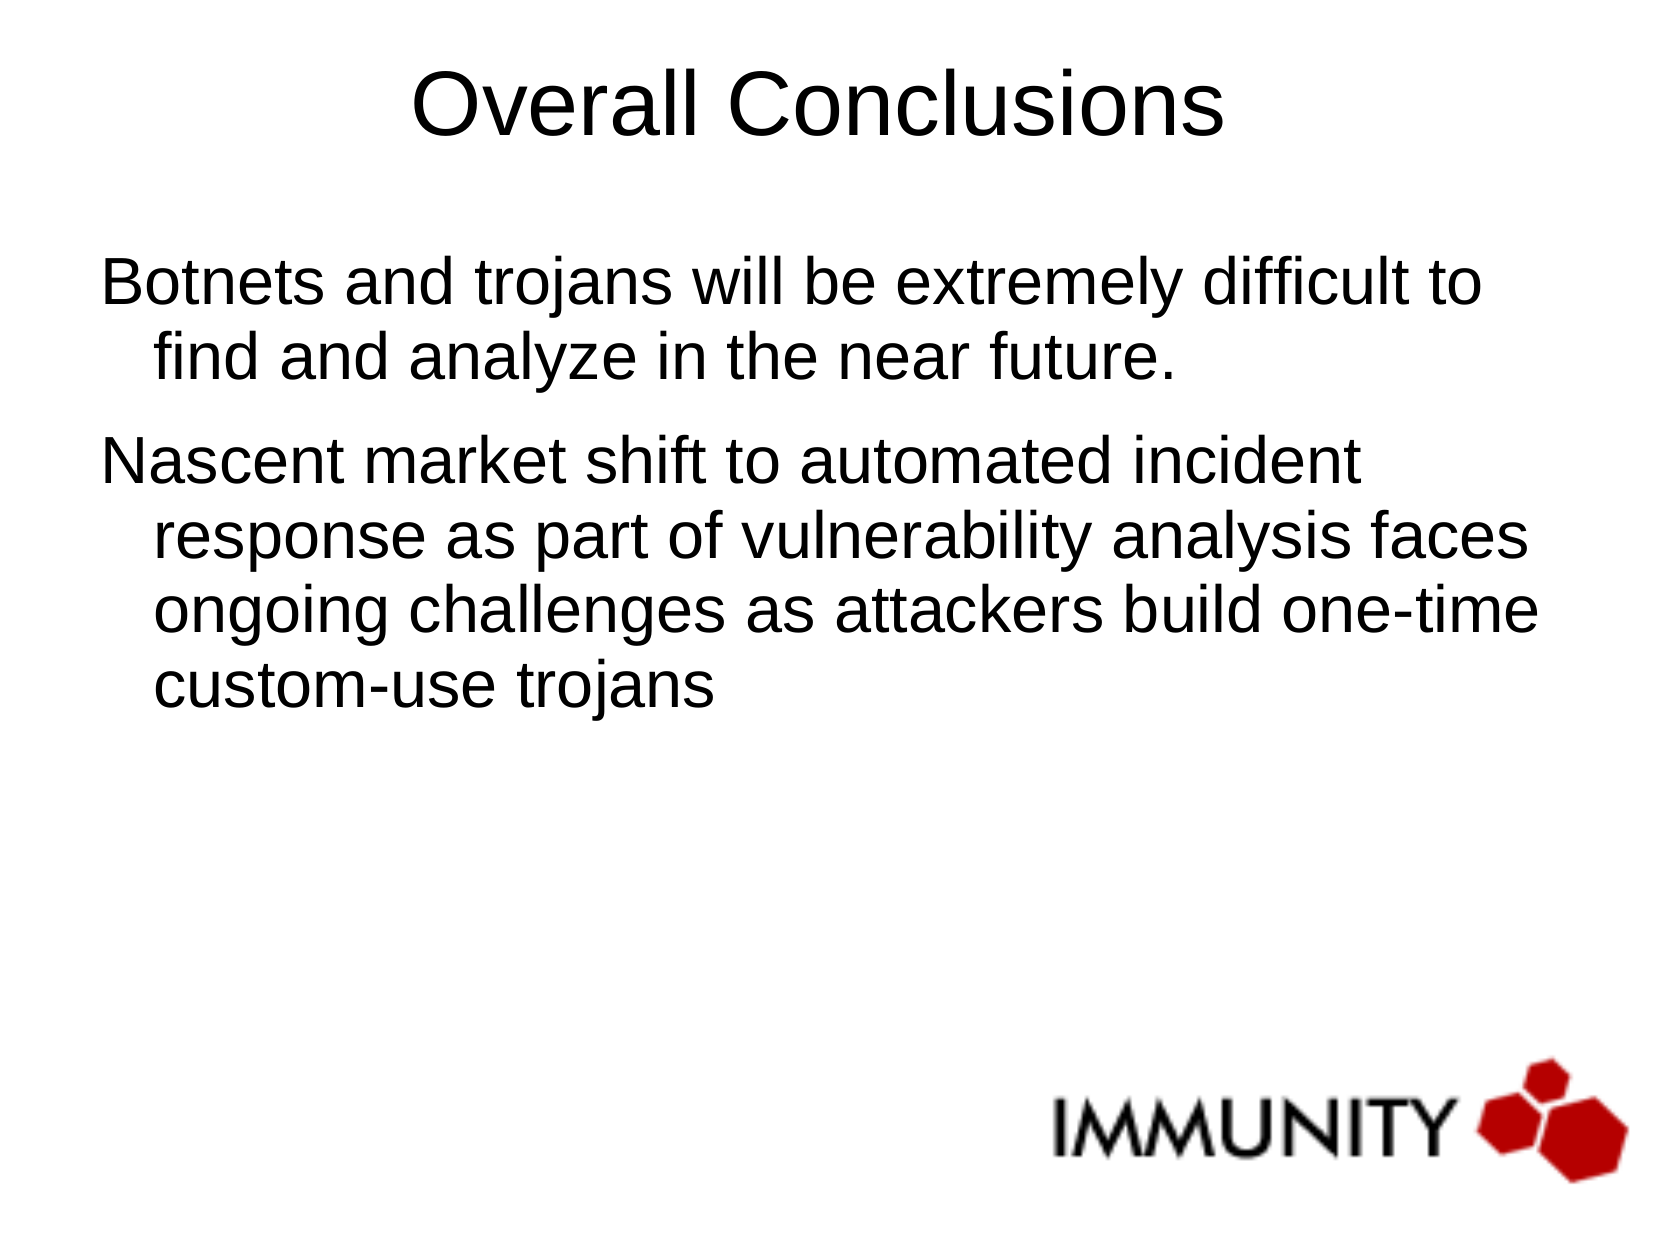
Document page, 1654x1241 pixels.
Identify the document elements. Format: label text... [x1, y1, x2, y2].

title Overall Conclusions [75, 7, 1564, 200]
picture [1006, 1017, 1654, 1241]
list Botnets and trojans will be extremely difficult to find and analyze in the near future. Nascent market shift to automated incident response as part of vulnerability analysis faces ongoing challenges as attackers build one-time custom-use trojans [82, 243, 1571, 1094]
